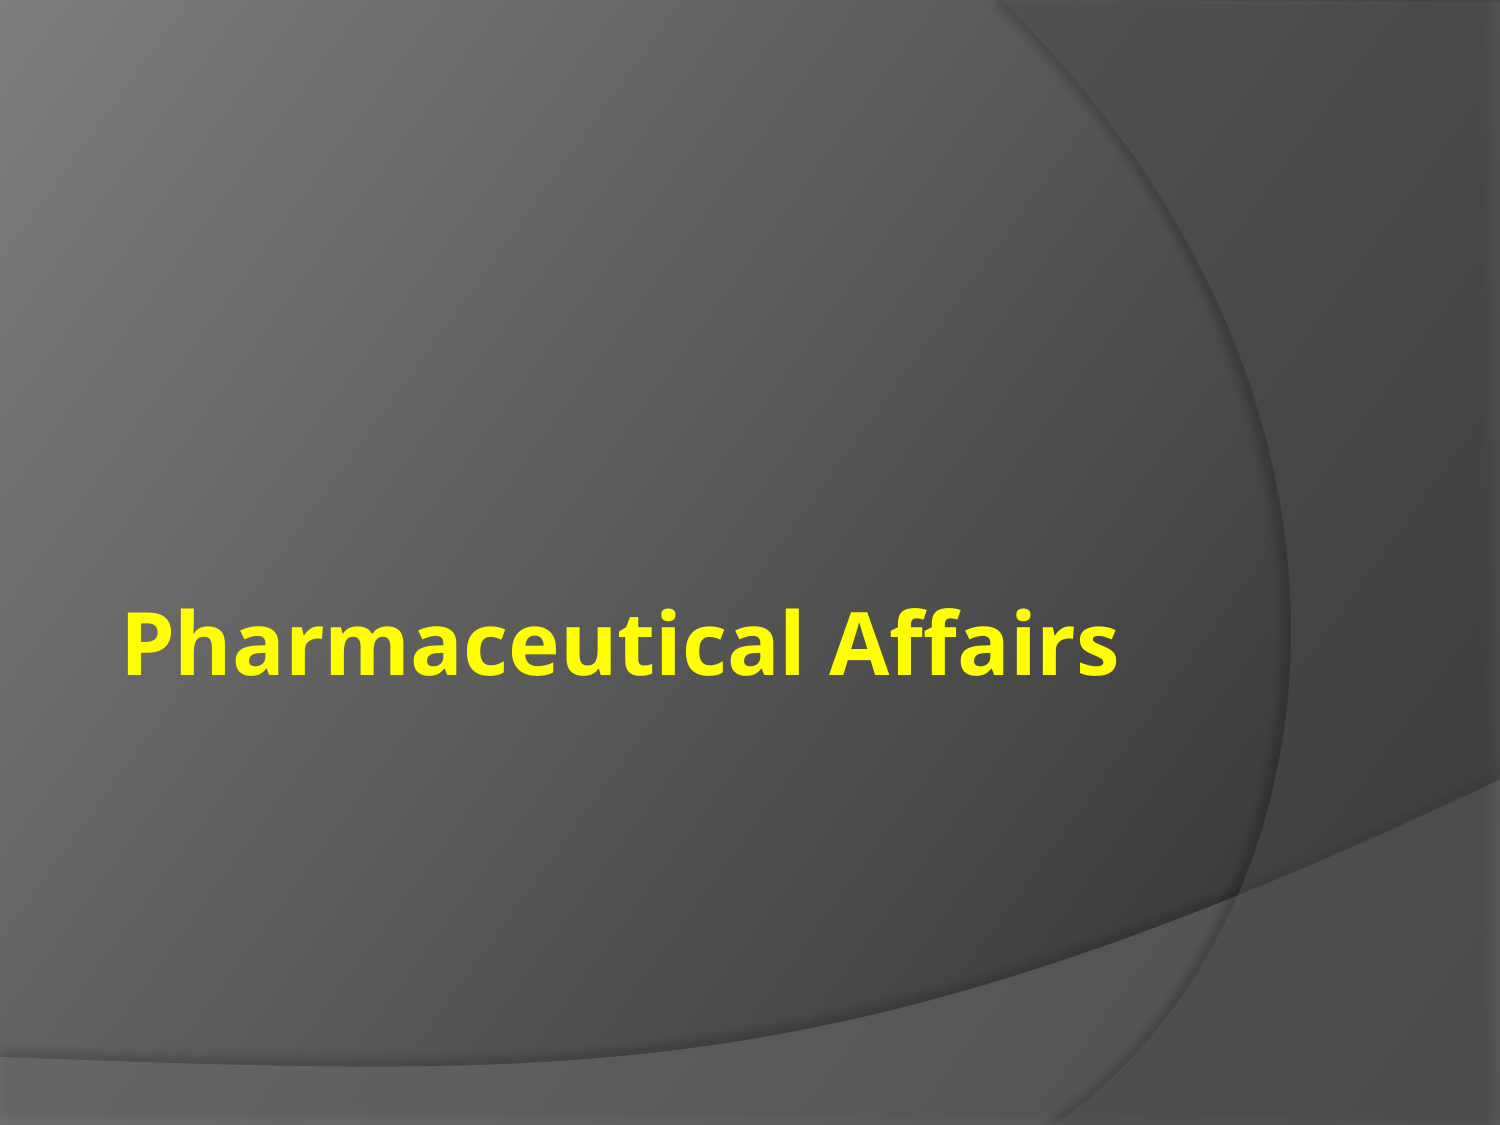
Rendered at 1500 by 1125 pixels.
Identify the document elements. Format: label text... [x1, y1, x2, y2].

title Pharmaceutical Affairs [112, 587, 1200, 888]
